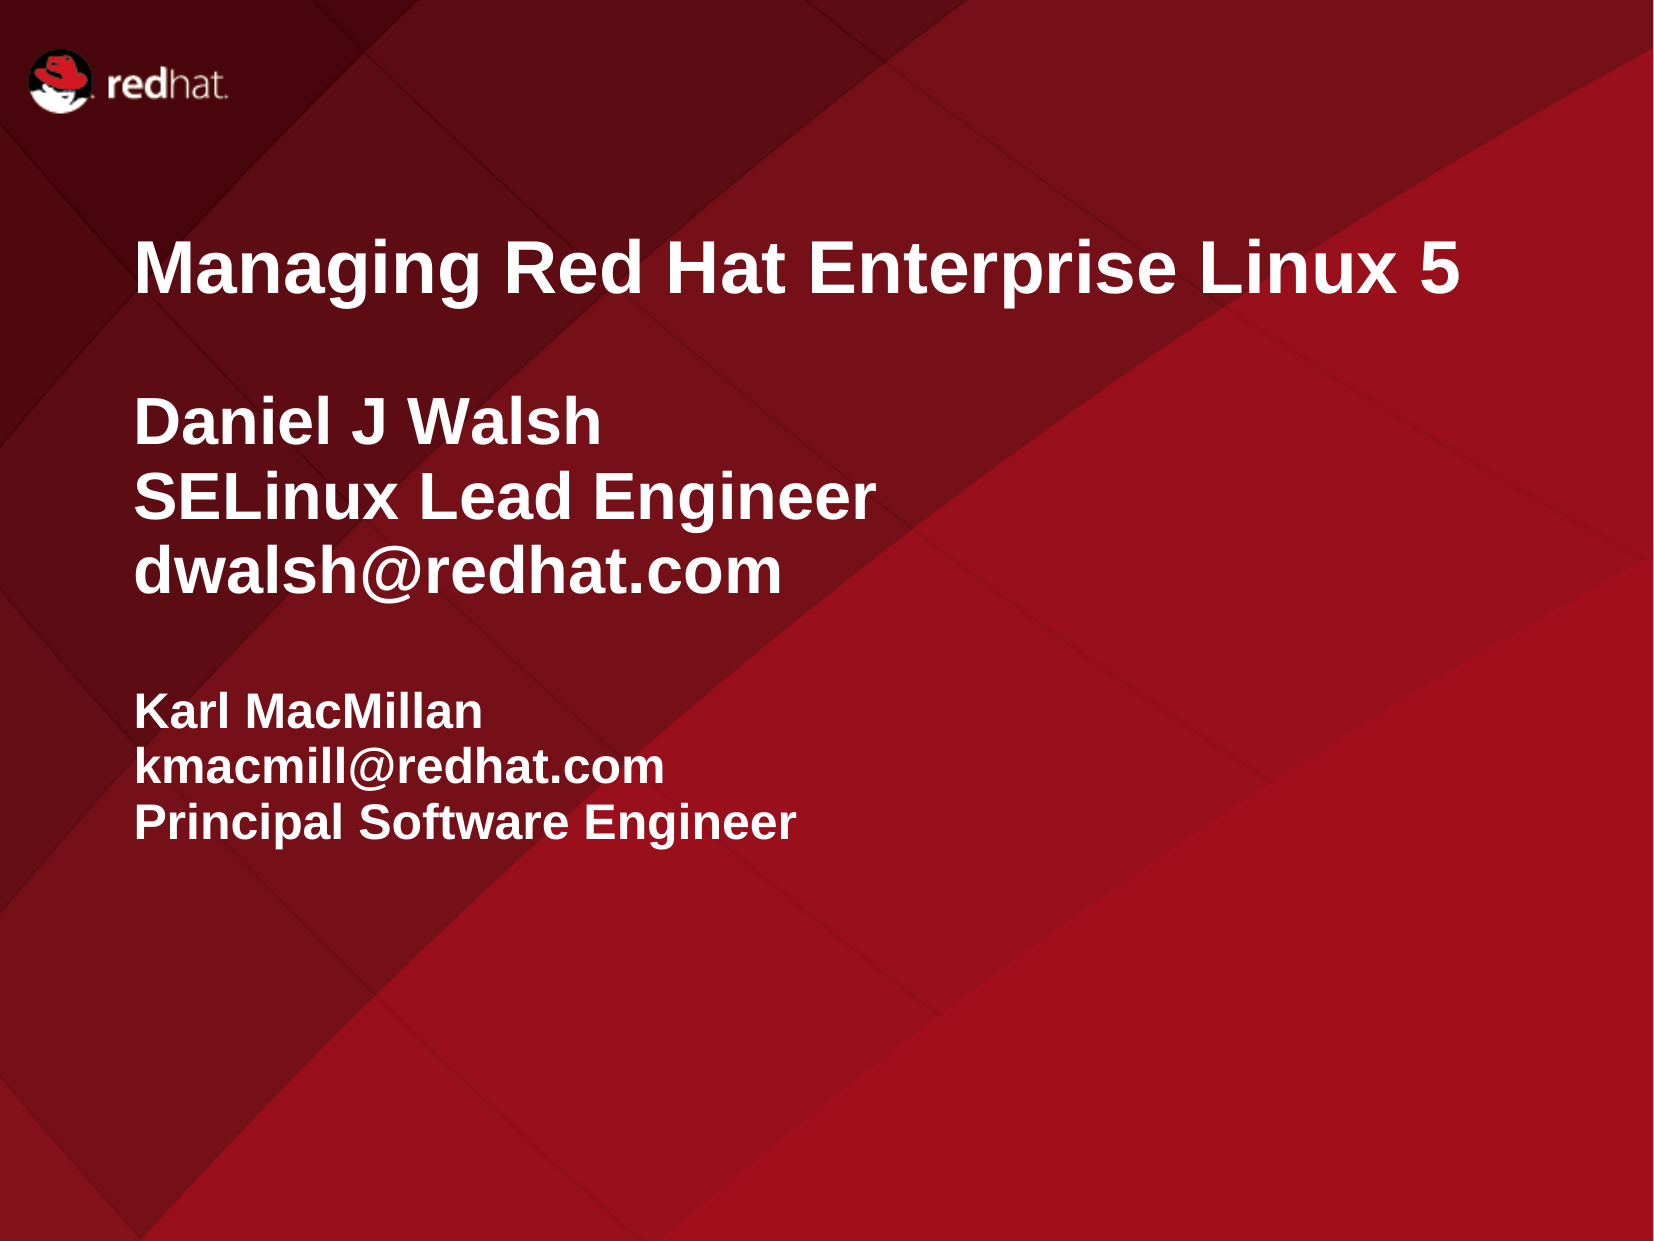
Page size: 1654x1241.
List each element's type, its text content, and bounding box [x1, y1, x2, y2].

text_box Managing Red Hat Enterprise Linux 5 Daniel J Walsh SELinux Lead Engineer dwalsh@redhat.com Karl MacMillan kmacmill@redhat.com Principal Software Engineer [133, 225, 1560, 1145]
picture [0, 0, 1654, 1241]
